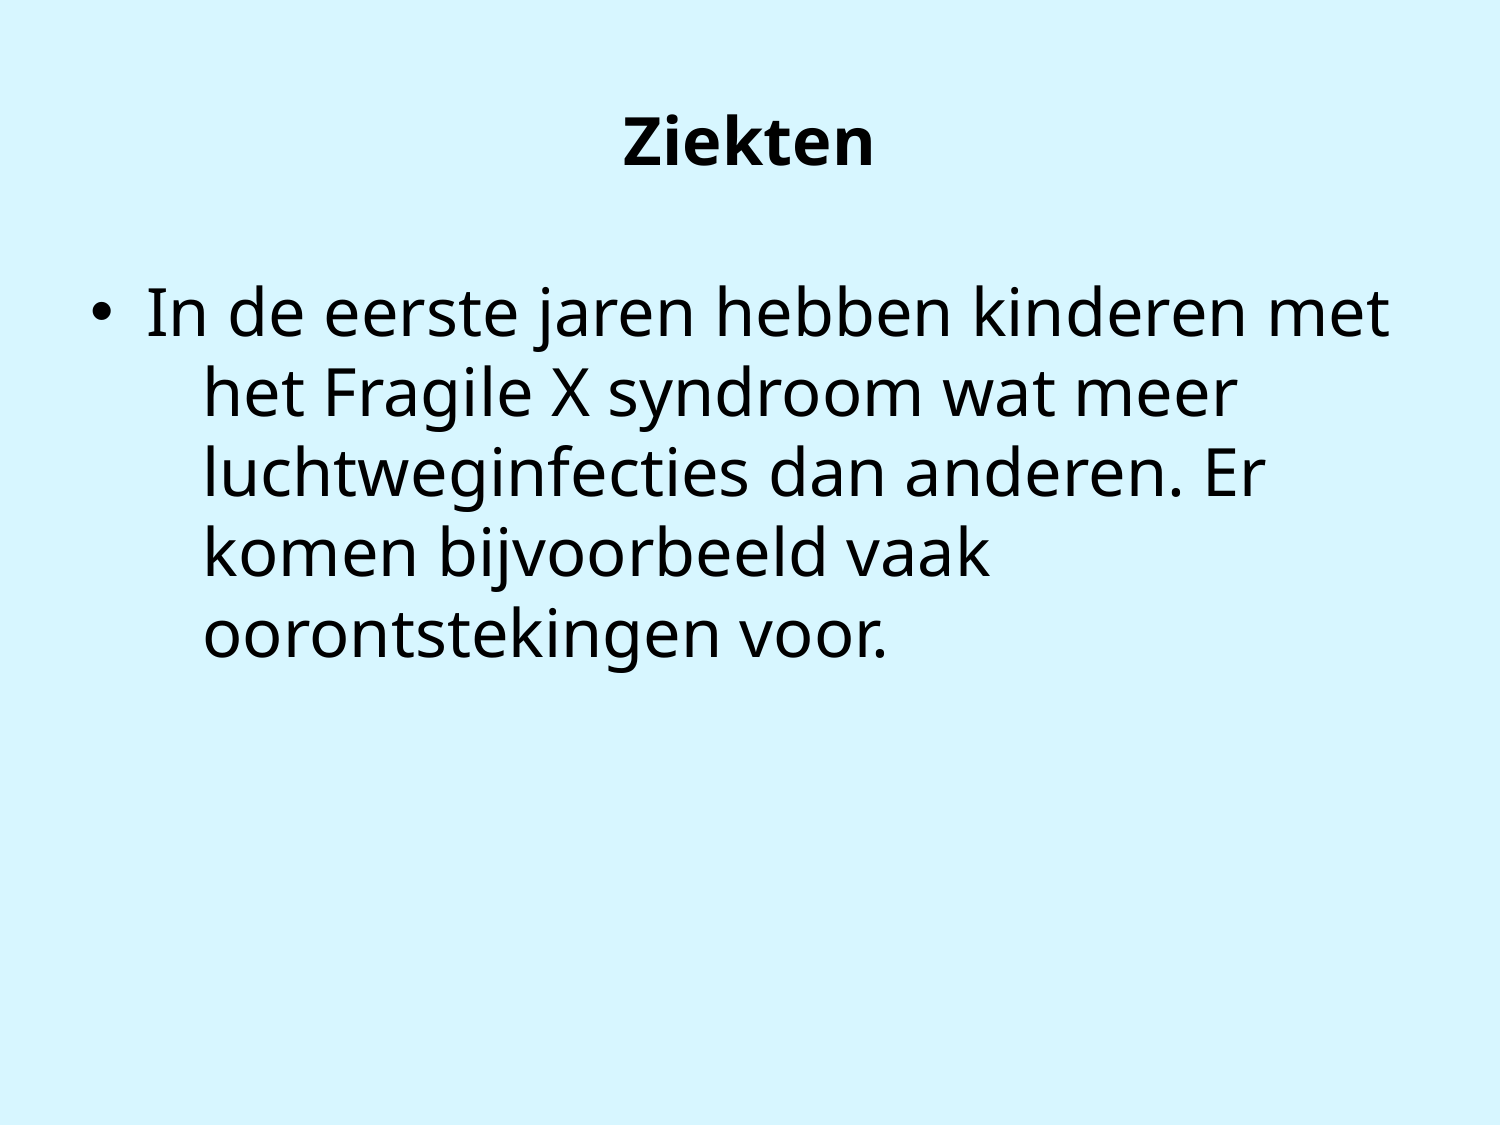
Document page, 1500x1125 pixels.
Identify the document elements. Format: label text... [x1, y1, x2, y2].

title Ziekten [75, 45, 1426, 233]
list In de eerste jaren hebben kinderen met het Fragile X syndroom wat meer luchtweginfecties dan anderen. Er komen bijvoorbeeld vaak oorontstekingen voor. [75, 262, 1426, 1005]
